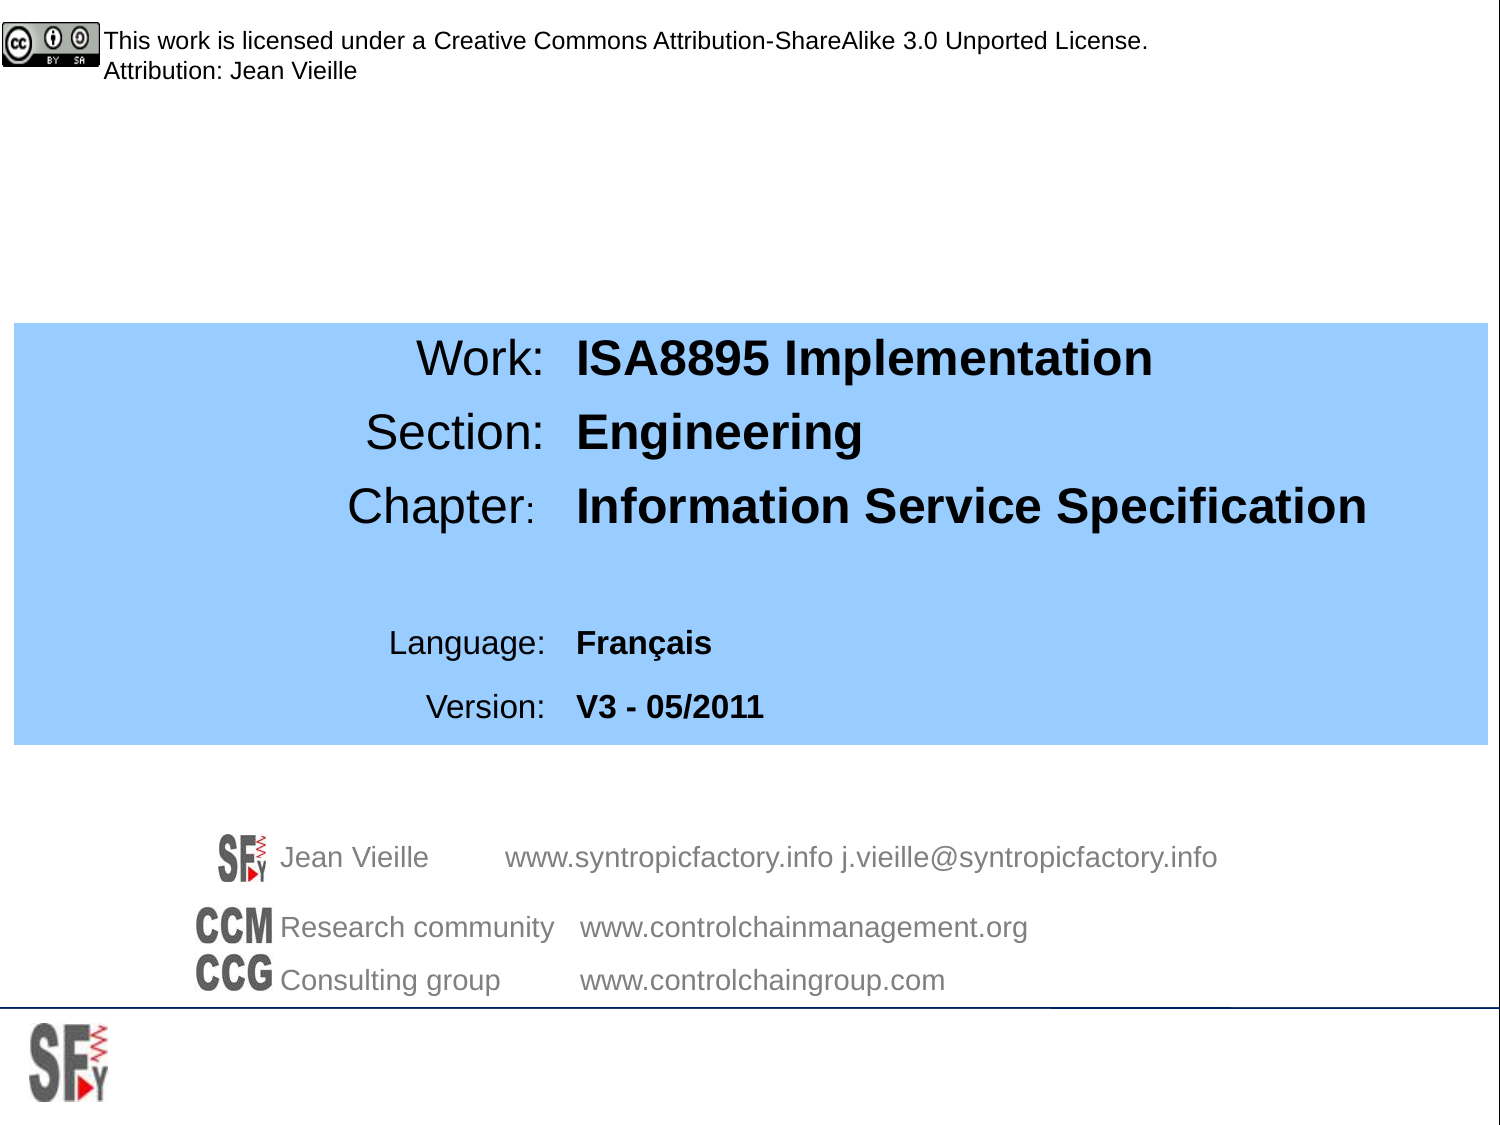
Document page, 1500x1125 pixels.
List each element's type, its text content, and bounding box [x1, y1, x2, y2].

picture [218, 834, 266, 882]
picture [194, 905, 273, 944]
table_cell Engineering [561, 397, 1488, 470]
picture [2, 22, 100, 67]
table_cell Chapter: [14, 470, 561, 544]
table_cell Information Service Specification [561, 470, 1488, 544]
table_cell [561, 544, 1488, 617]
table_header Work: [14, 323, 561, 397]
table_cell Version: [14, 681, 561, 745]
picture [194, 952, 273, 992]
table_cell [14, 544, 561, 617]
picture [29, 1023, 108, 1102]
table_cell V3 - 05/2011 [561, 681, 1488, 745]
table_header ISA8895 Implementation [561, 323, 1488, 397]
table_cell Français [561, 617, 1488, 681]
table_cell Language: [14, 617, 561, 681]
table_cell Section: [14, 397, 561, 470]
